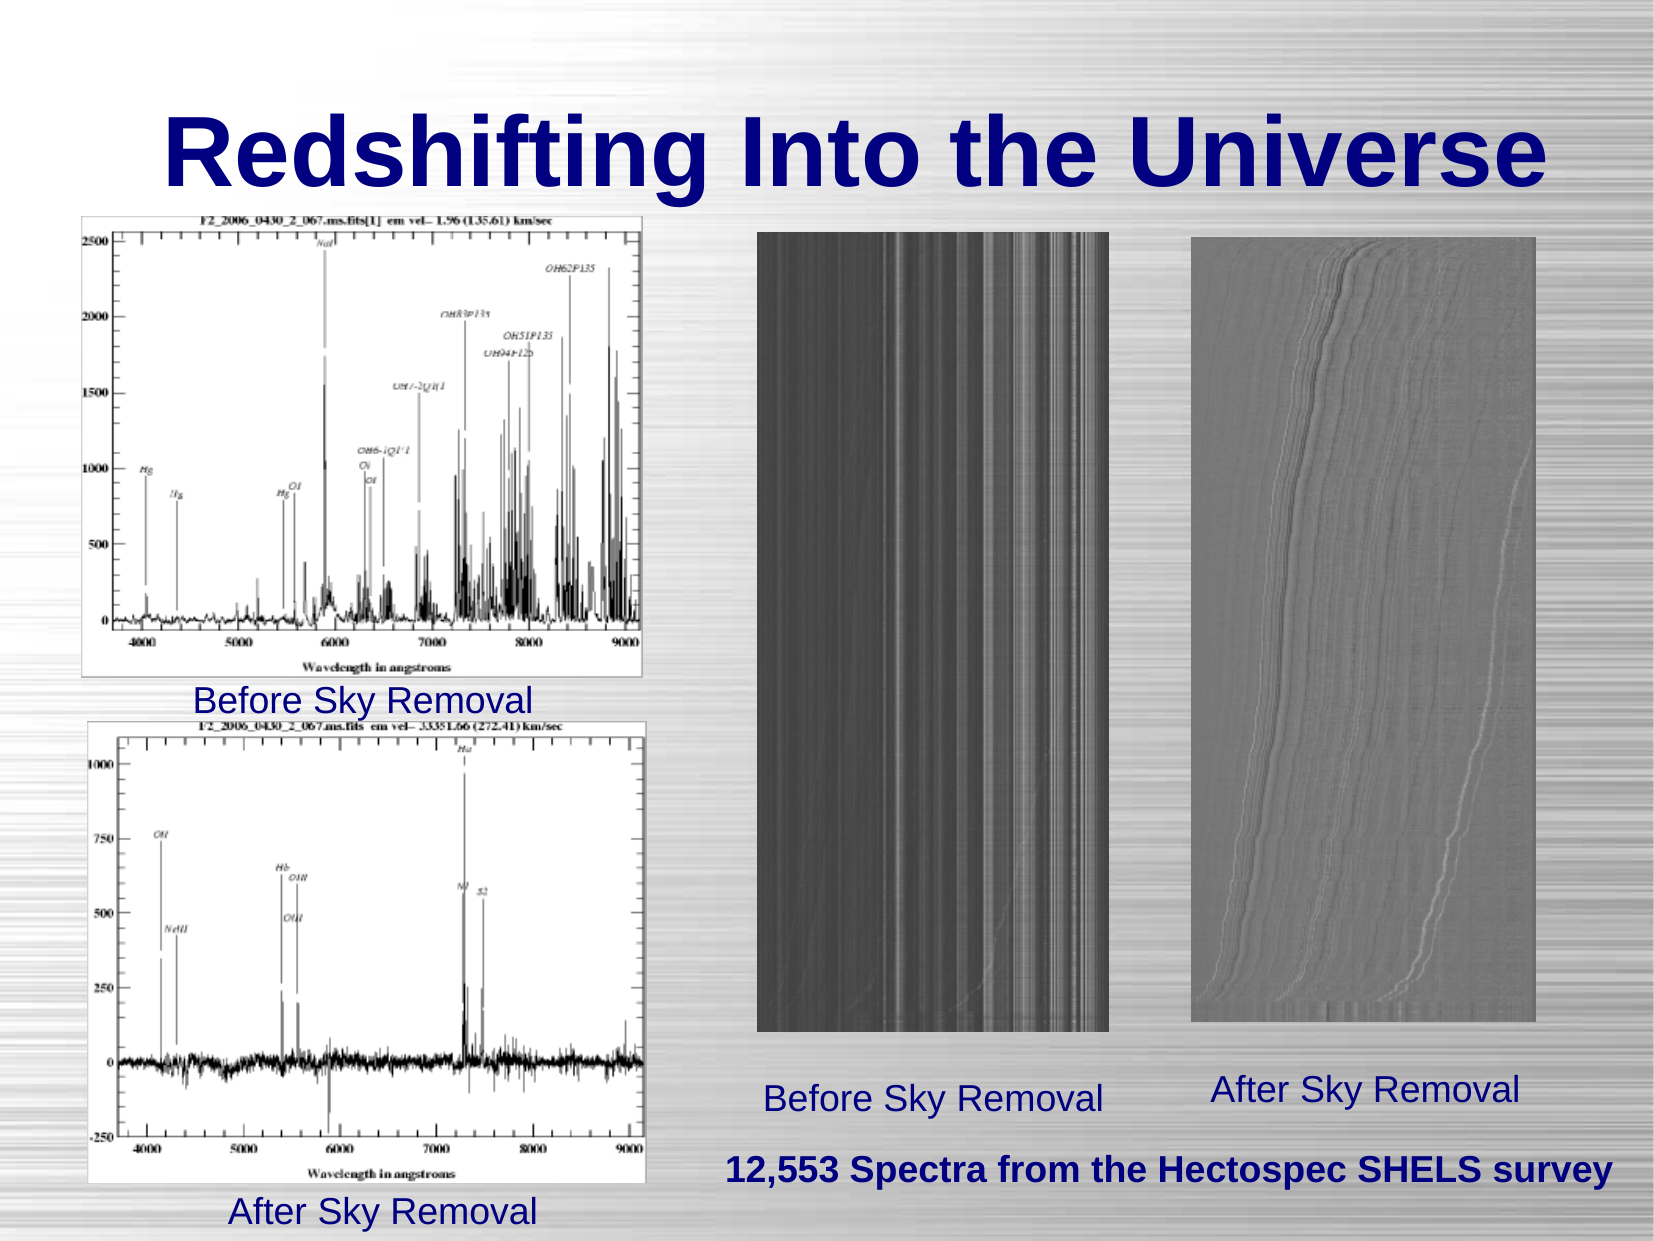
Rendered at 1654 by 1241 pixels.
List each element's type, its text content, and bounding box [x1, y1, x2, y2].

text_box Redshifting Into the Universe [59, 88, 1654, 216]
text_box Before Sky Removal [177, 672, 549, 730]
text_box After Sky Removal [1195, 1060, 1536, 1118]
picture [0, 0, 1654, 1241]
text_box Before Sky Removal [748, 1070, 1120, 1127]
text_box 12,553 Spectra from the Hectospec SHELS survey [710, 1141, 1630, 1200]
text_box After Sky Removal [213, 1183, 554, 1241]
